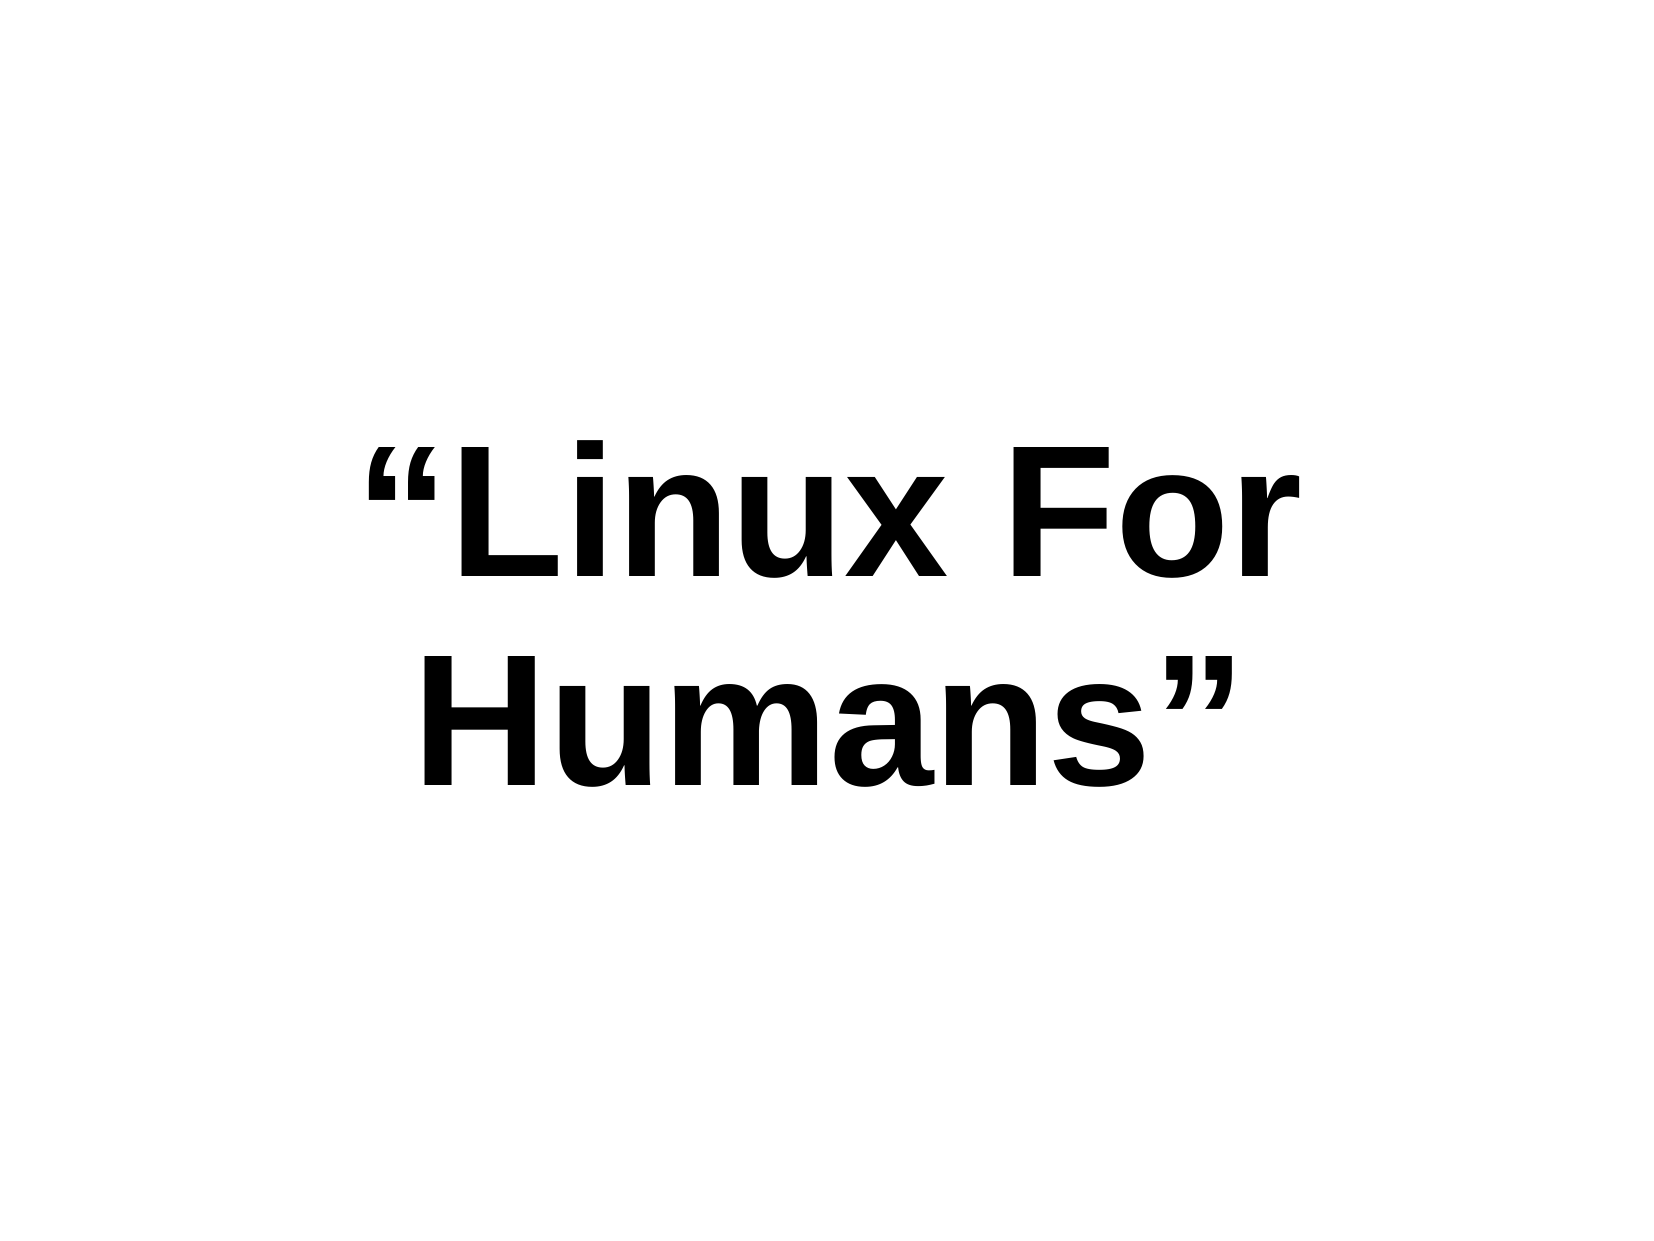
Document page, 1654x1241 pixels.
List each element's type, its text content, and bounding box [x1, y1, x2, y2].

text_box “Linux For Humans” [70, 399, 1590, 833]
